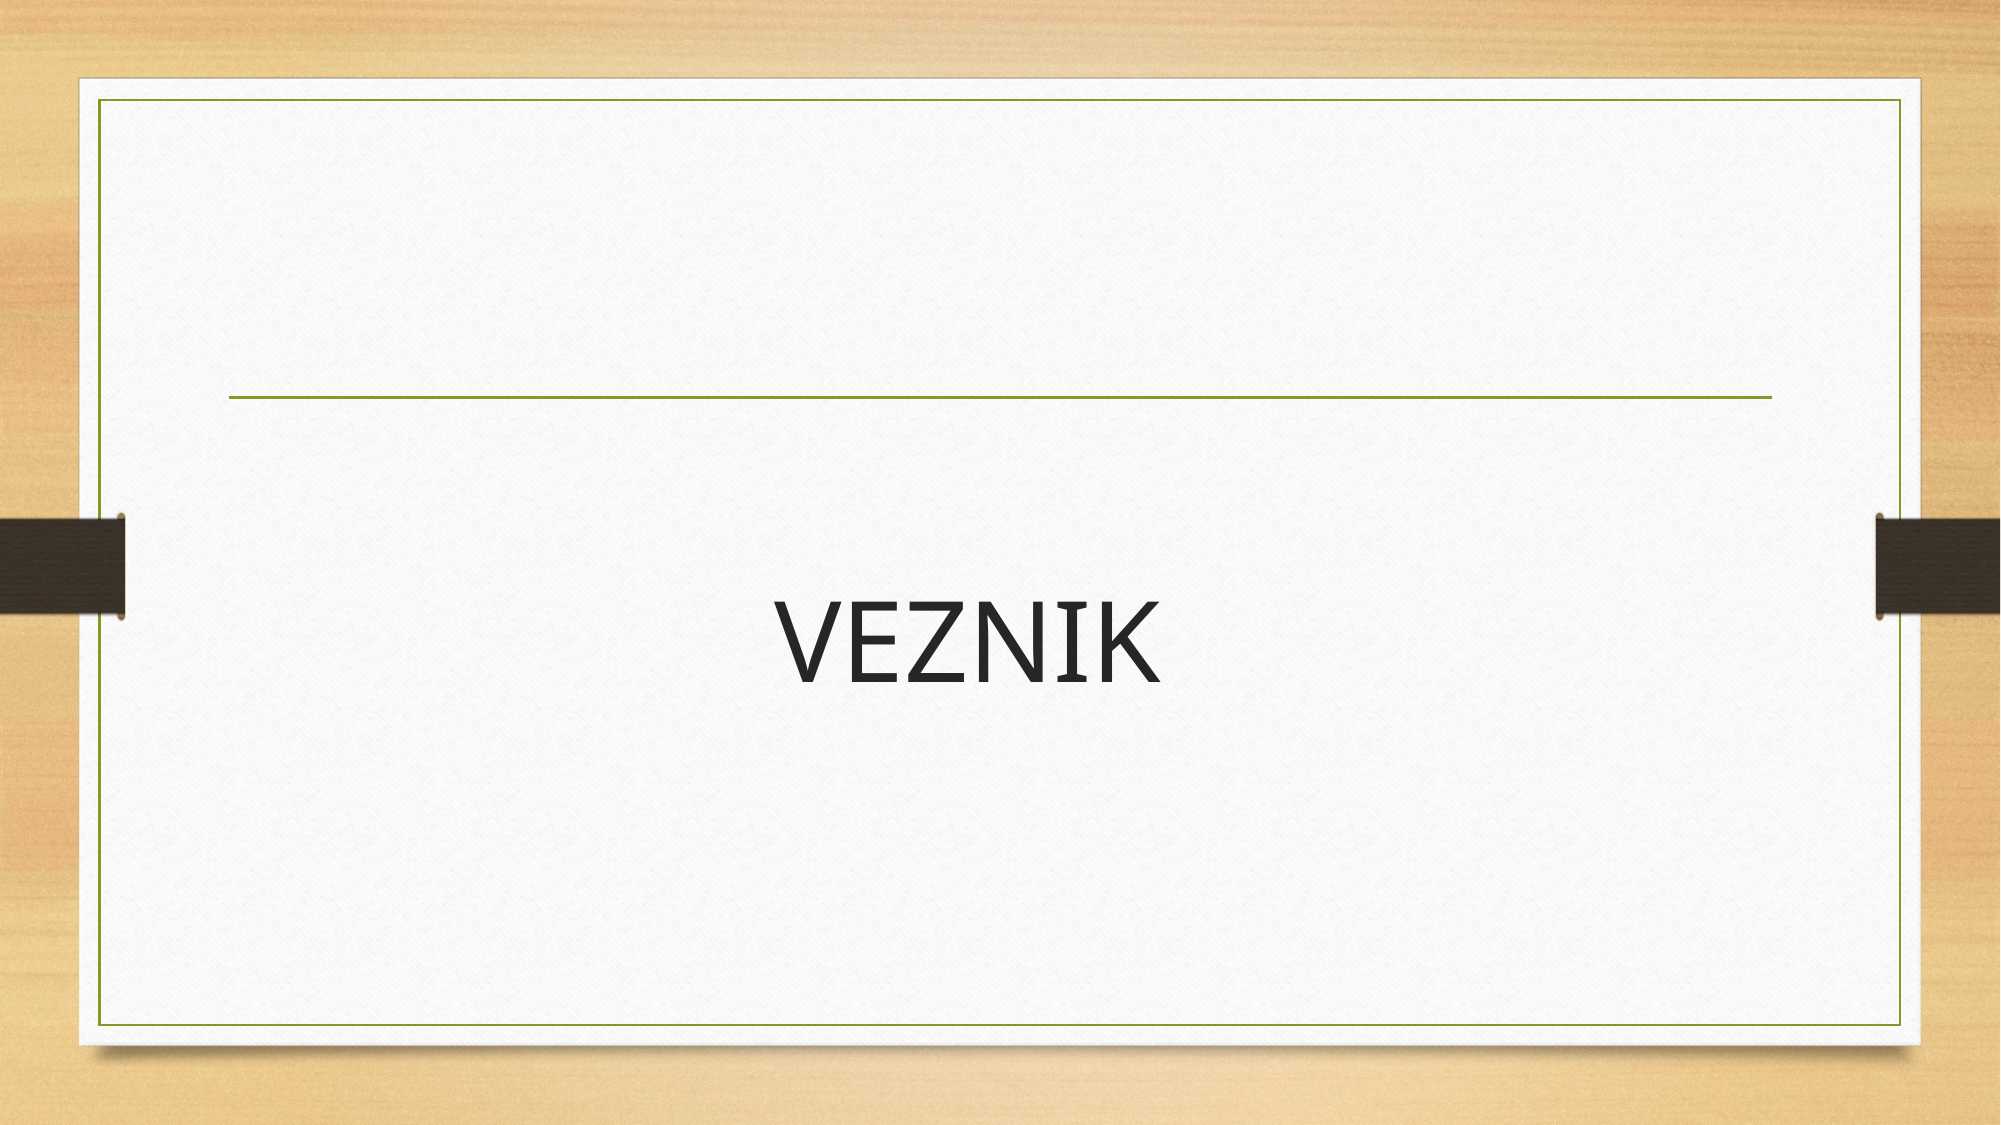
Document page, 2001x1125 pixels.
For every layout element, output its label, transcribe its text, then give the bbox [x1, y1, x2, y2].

title VEZNIK [195, 530, 1771, 745]
